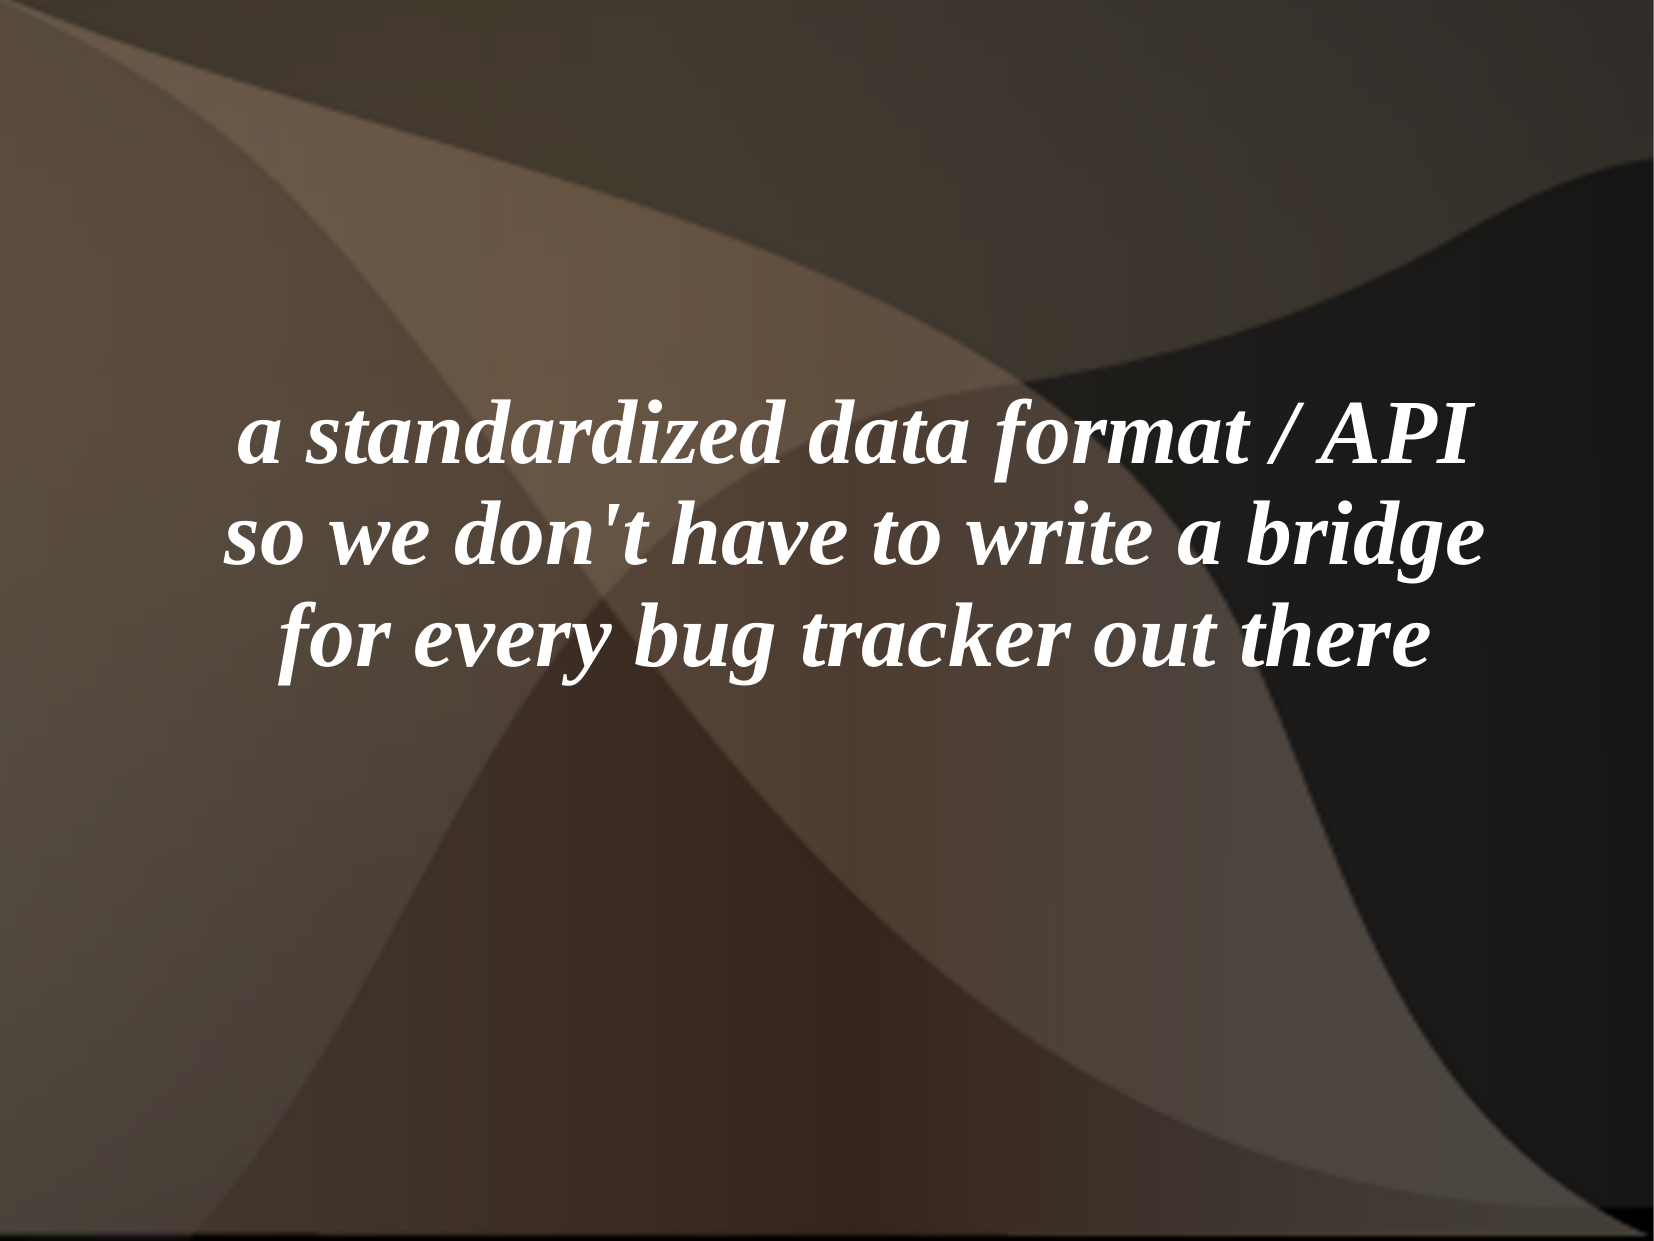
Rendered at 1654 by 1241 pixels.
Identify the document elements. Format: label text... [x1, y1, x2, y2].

picture [0, 0, 1654, 1241]
title a standardized data format / API so we don't have to write a bridge for every bug tracker out there [112, 381, 1601, 687]
